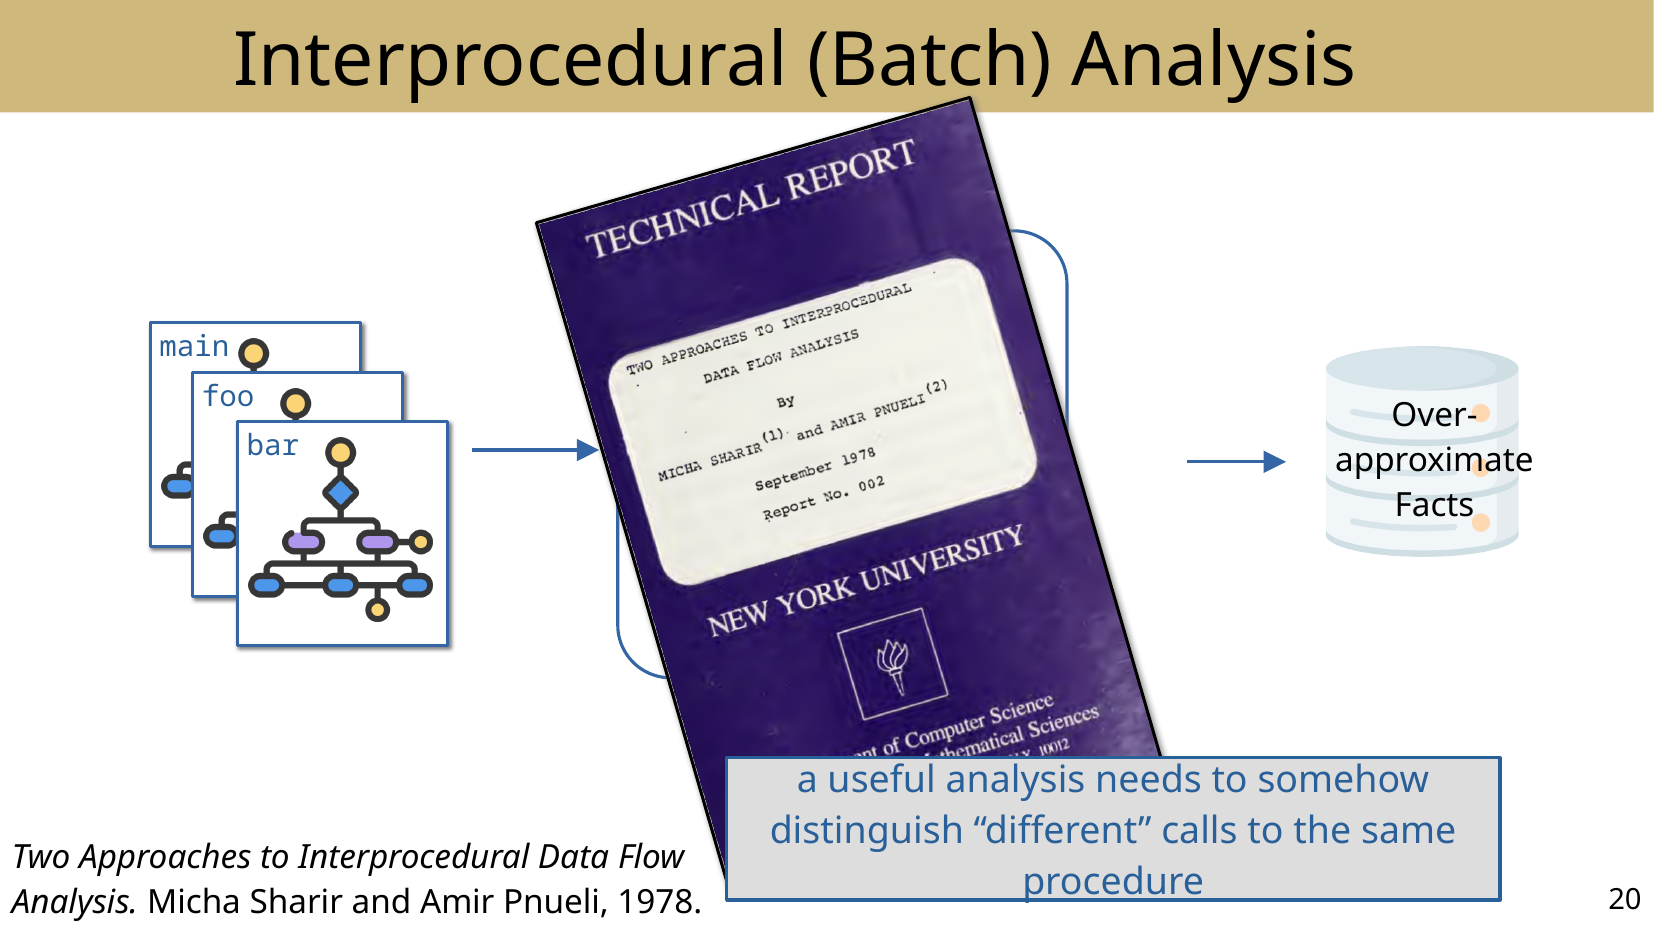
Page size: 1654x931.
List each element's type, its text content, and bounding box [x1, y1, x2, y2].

picture [248, 437, 433, 622]
text_box bar [246, 424, 300, 463]
text_box Over- approximate Facts [1335, 390, 1569, 520]
title Interprocedural (Batch) Analysis [0, 0, 1576, 113]
picture [161, 338, 346, 523]
picture [1317, 346, 1527, 557]
text_box a useful analysis needs to somehow distinguish “different” calls to the same procedure [726, 757, 1501, 901]
title ??? [627, 145, 790, 193]
text_box main [159, 325, 241, 365]
text_box [150, 322, 448, 646]
picture [255, 388, 388, 421]
text_box Two Approaches to Interprocedural Data Flow Analysis. Micha Sharir and Amir Pnueli, 1978. [11, 832, 657, 931]
picture [538, 99, 1160, 874]
picture [203, 464, 237, 573]
picture [1023, 256, 1031, 283]
text_box foo [201, 375, 255, 464]
